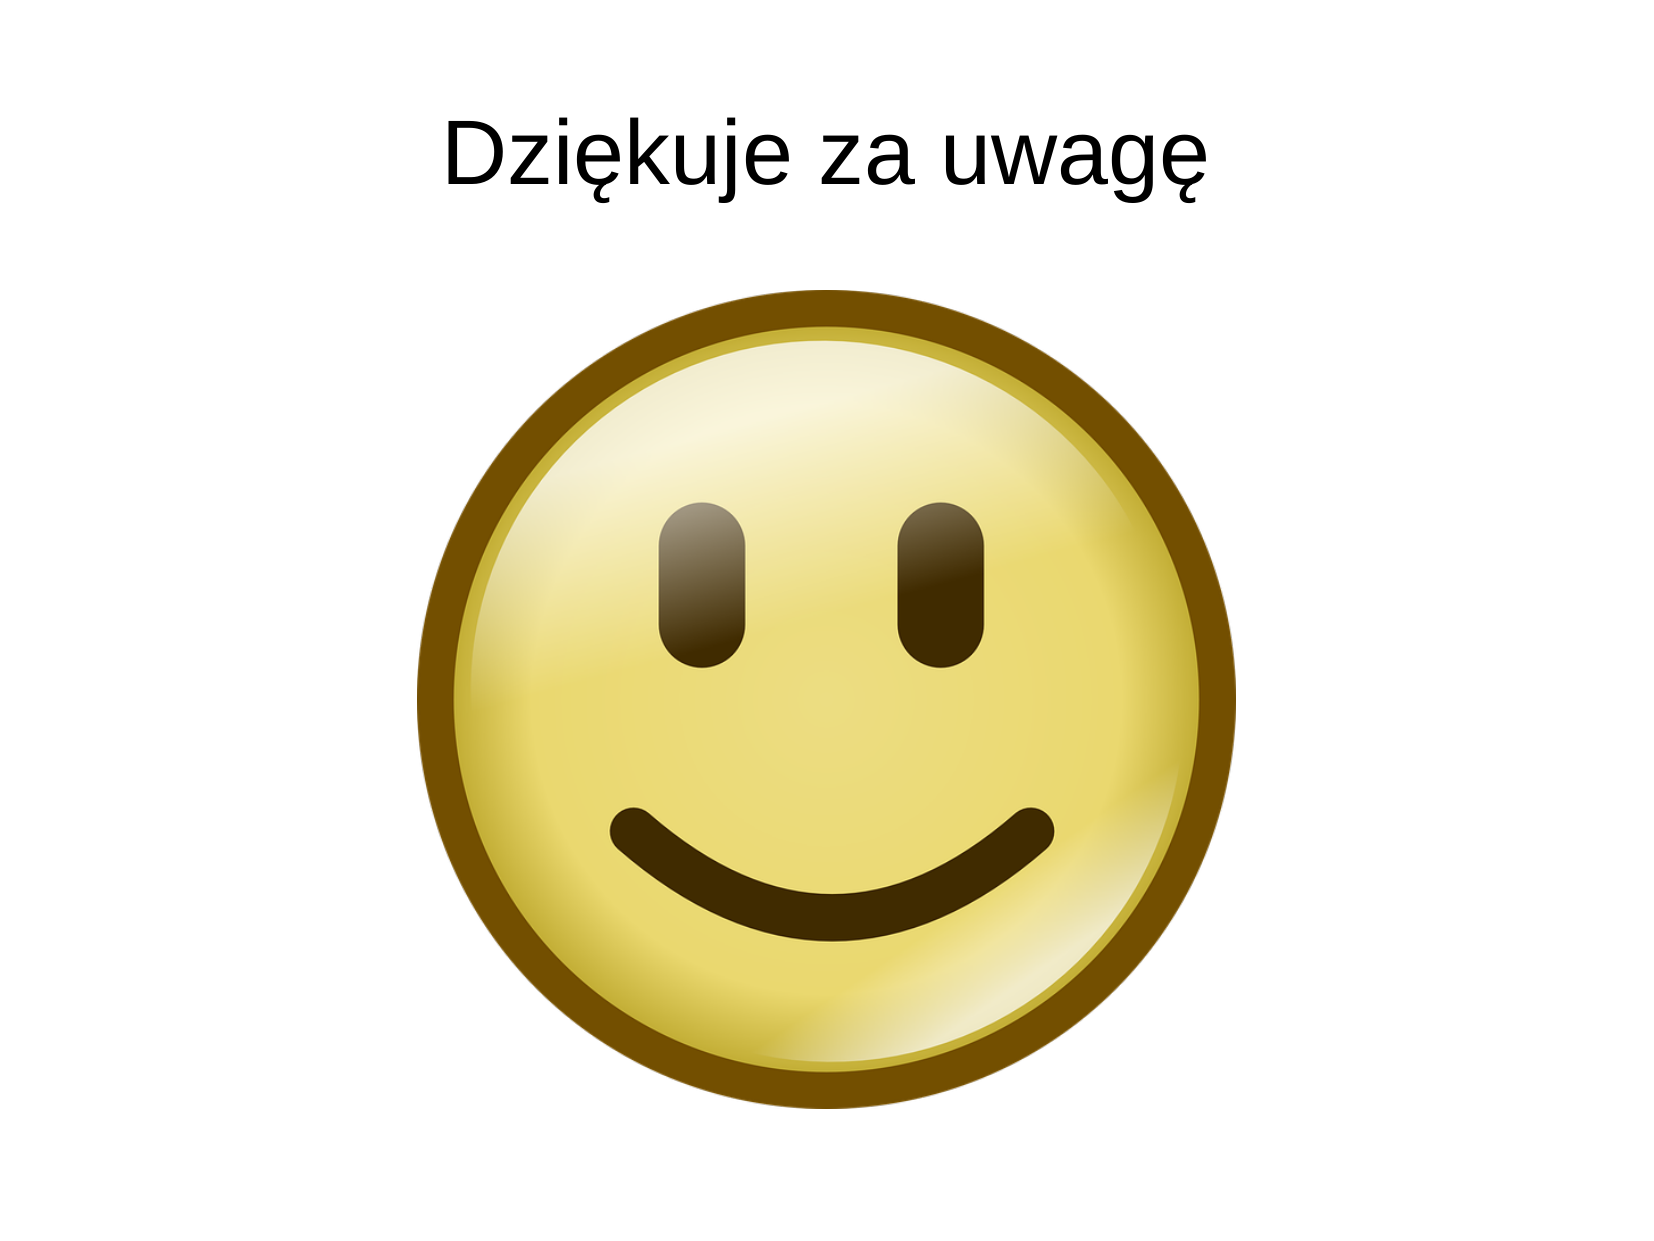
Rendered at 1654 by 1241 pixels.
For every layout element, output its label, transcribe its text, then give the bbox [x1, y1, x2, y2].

title Dziękuje za uwagę [82, 49, 1571, 257]
picture [417, 290, 1236, 1109]
